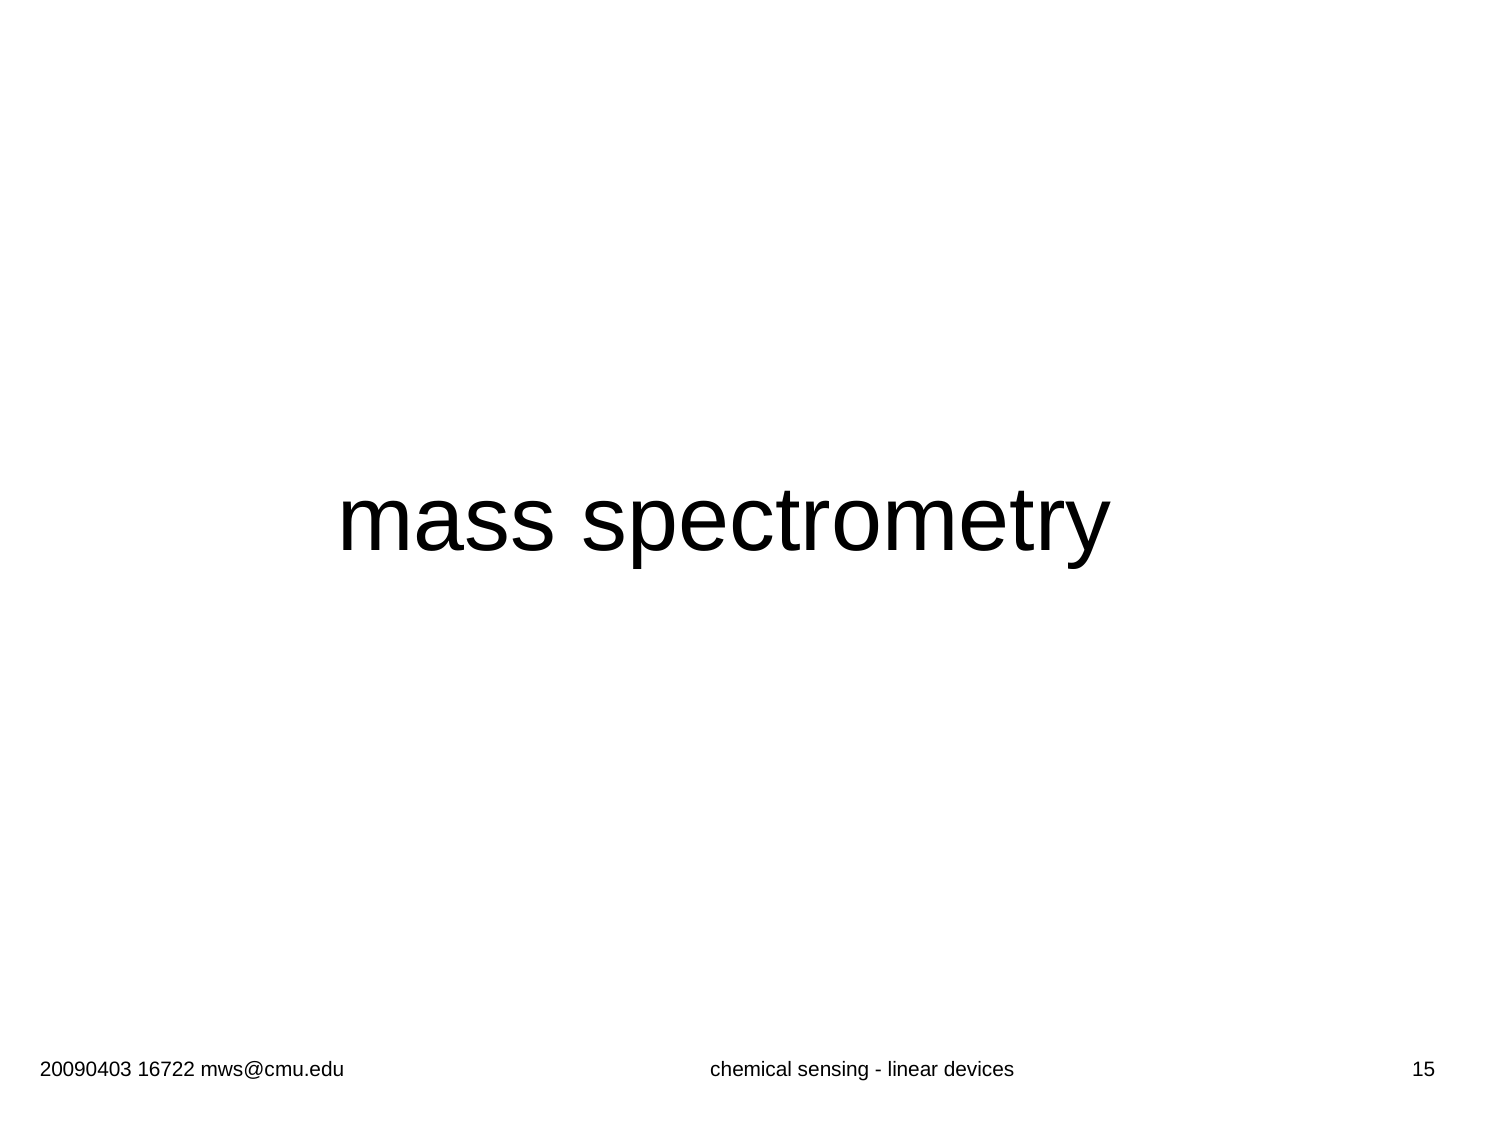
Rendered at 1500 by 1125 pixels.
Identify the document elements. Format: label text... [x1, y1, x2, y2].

title mass spectrometry [87, 450, 1363, 588]
